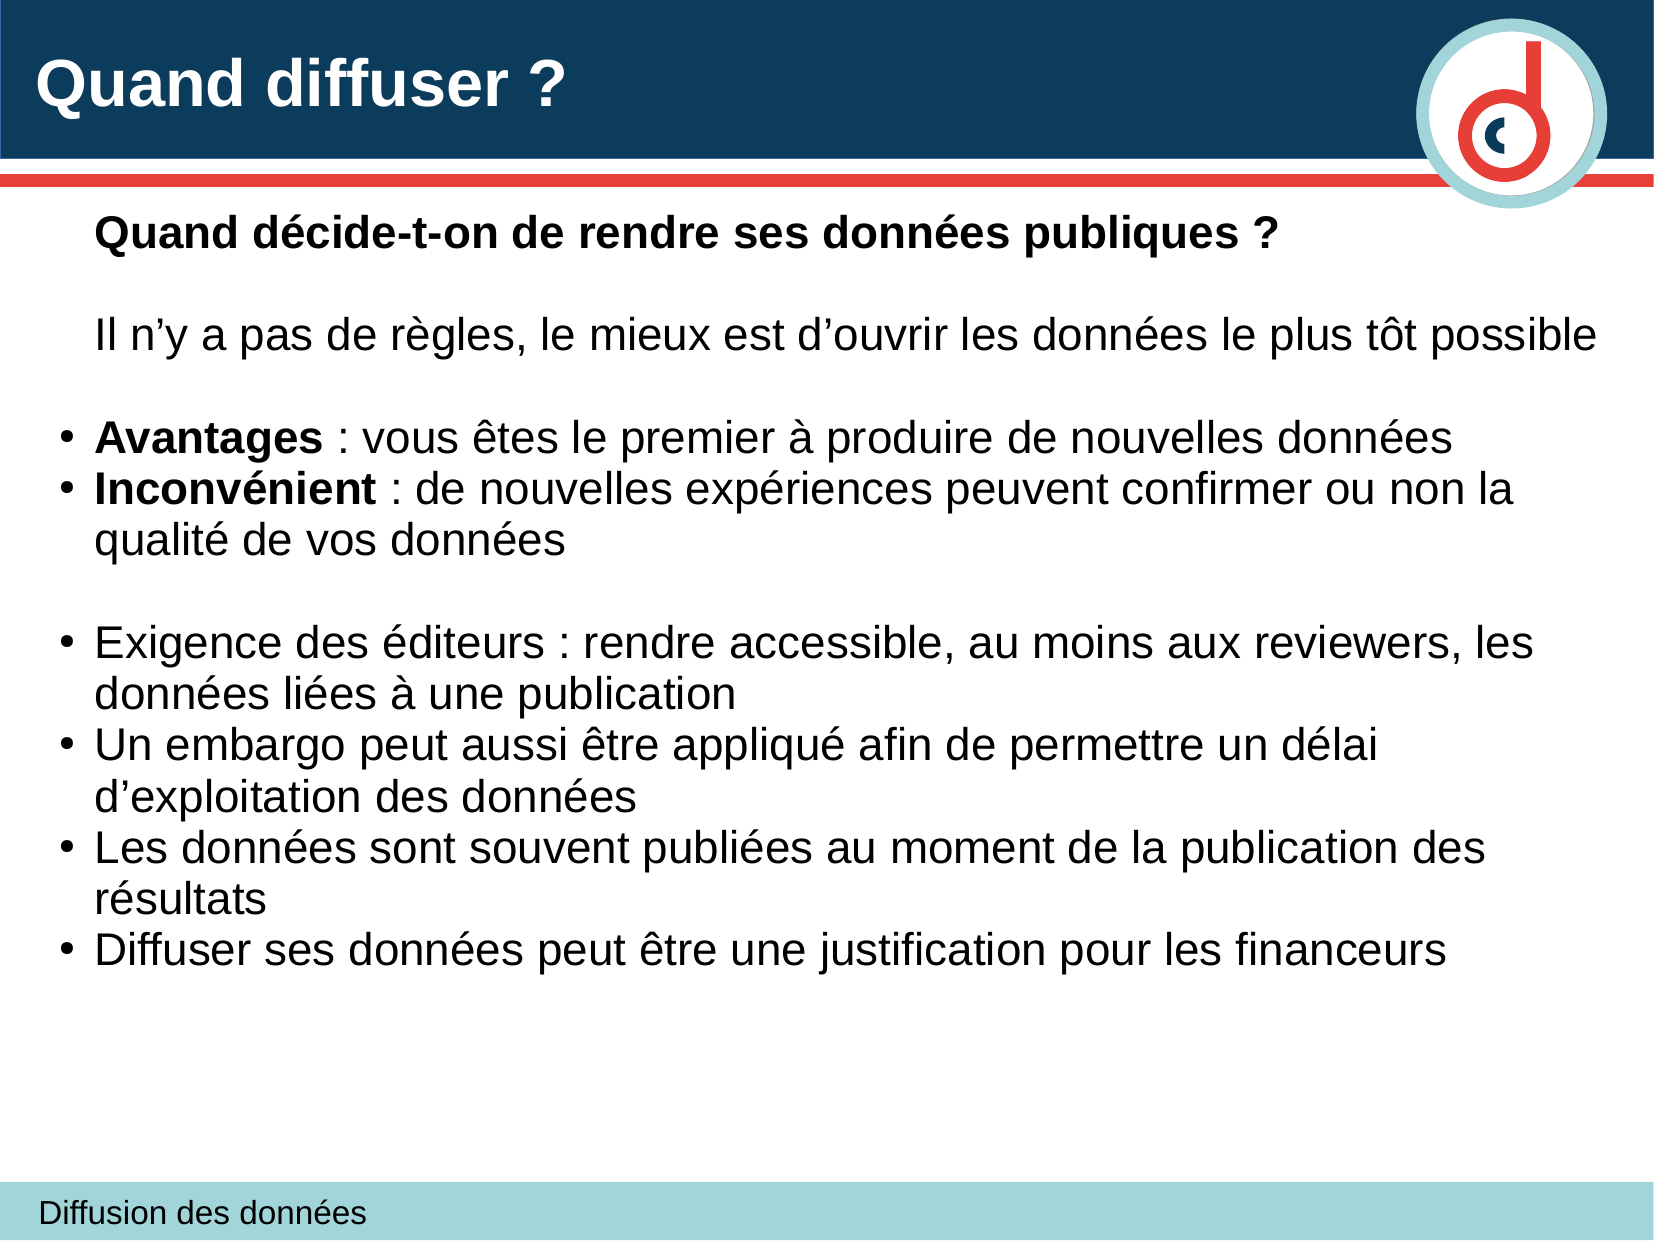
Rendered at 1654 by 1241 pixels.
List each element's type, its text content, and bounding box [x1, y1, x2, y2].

text_box Diffusion des données [23, 1187, 621, 1241]
text_box Quand décide-t-on de rendre ses données publiques ? Il n’y a pas de règles, le mieux est d’ouvrir les données le plus tôt possible Avantages : vous êtes le premier à produire de nouvelles données Inconvénient : de nouvelles expériences peuvent confirmer ou non la qualité de vos données Exigence des éditeurs : rendre accessible, au moins aux reviewers, les données liées à une publication Un embargo peut aussi être appliqué afin de permettre un délai d’exploitation des données Les données sont souvent publiées au moment de la publication des résultats Diffuser ses données peut être une justification pour les financeurs [59, 206, 1609, 1156]
title Quand diffuser ? [35, 11, 1430, 159]
